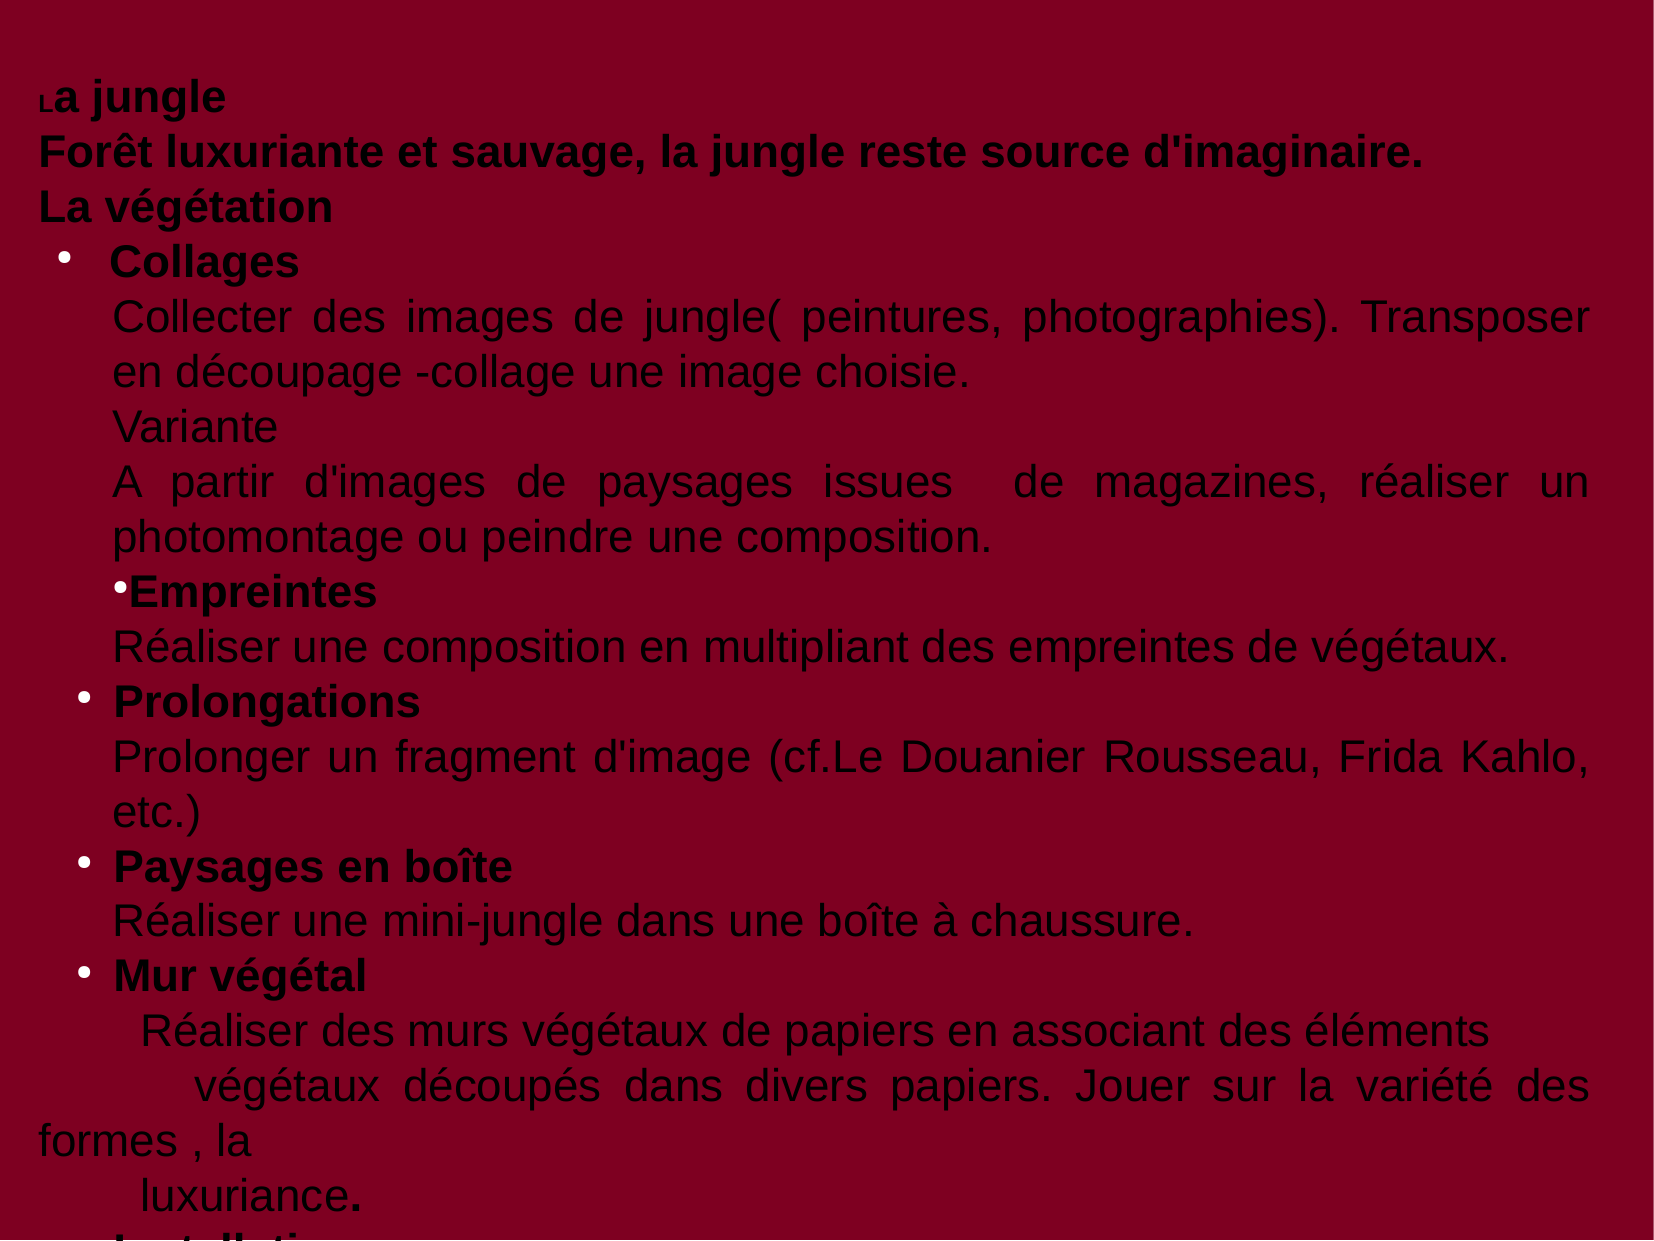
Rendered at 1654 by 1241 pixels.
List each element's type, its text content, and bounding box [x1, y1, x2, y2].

list La jungle Forêt luxuriante et sauvage, la jungle reste source d'imaginaire. La végétation Collages Collecter des images de jungle( peintures, photographies). Transposer en découpage -collage une image choisie. Variante A partir d'images de paysages issues de magazines, réaliser un photomontage ou peindre une composition. Empreintes Réaliser une composition en multipliant des empreintes de végétaux. Prolongations Prolonger un fragment d'image (cf.Le Douanier Rousseau, Frida Kahlo, etc.) Paysages en boîte Réaliser une mini-jungle dans une boîte à chaussure. Mur végétal Réaliser des murs végétaux de papiers en associant des éléments végétaux découpés dans divers papiers. Jouer sur la variété des formes , la luxuriance. Installation Modifier un espace habituel en coin de jungle en utilisant des papiers divers. Les froisser,les tresser, les découper, les assembler afin de créer un univers amazonien [23, 59, 1607, 1193]
